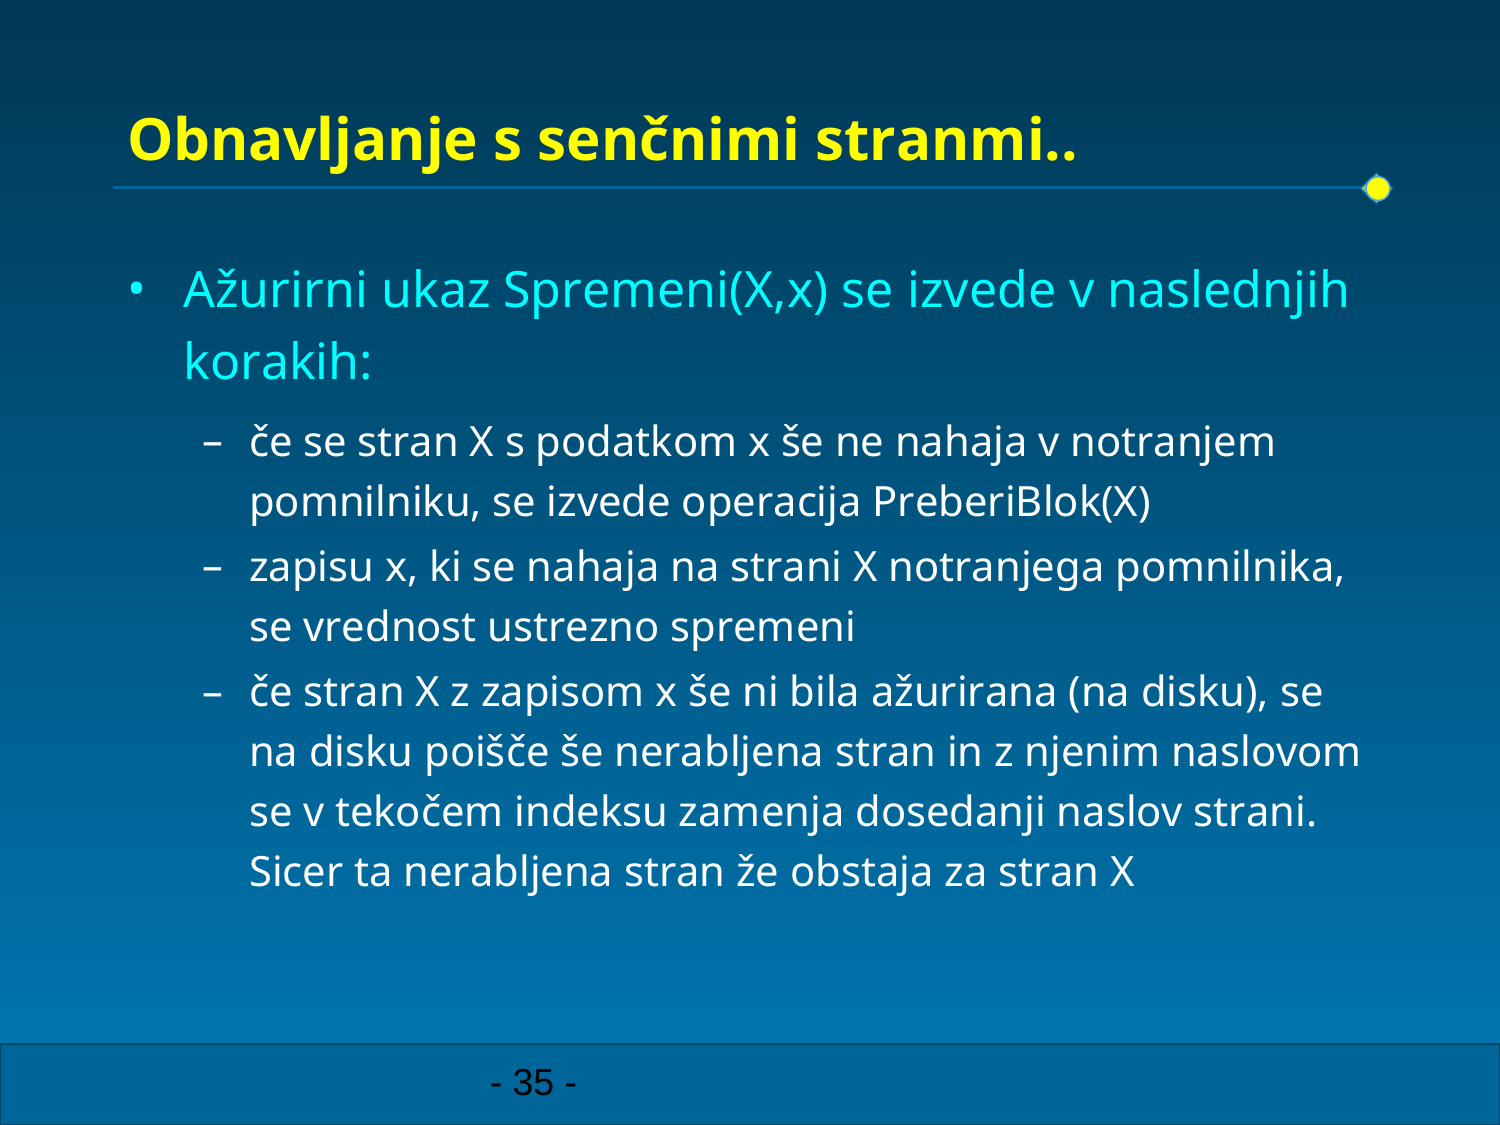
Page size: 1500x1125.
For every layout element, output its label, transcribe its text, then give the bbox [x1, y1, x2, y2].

list Ažurirni ukaz Spremeni(X,x) se izvede v naslednjih korakih: če se stran X s podatkom x še ne nahaja v notranjem pomnilniku, se izvede operacija PreberiBlok(X) zapisu x, ki se nahaja na strani X notranjega pomnilnika, se vrednost ustrezno spremeni če stran X z zapisom x še ni bila ažurirana (na disku), se na disku poišče še nerabljena stran in z njenim naslovom se v tekočem indeksu zamenja dosedanji naslov strani. Sicer ta nerabljena stran že obstaja za stran X [112, 237, 1388, 963]
title Obnavljanje s senčnimi stranmi.. [112, 94, 1388, 181]
